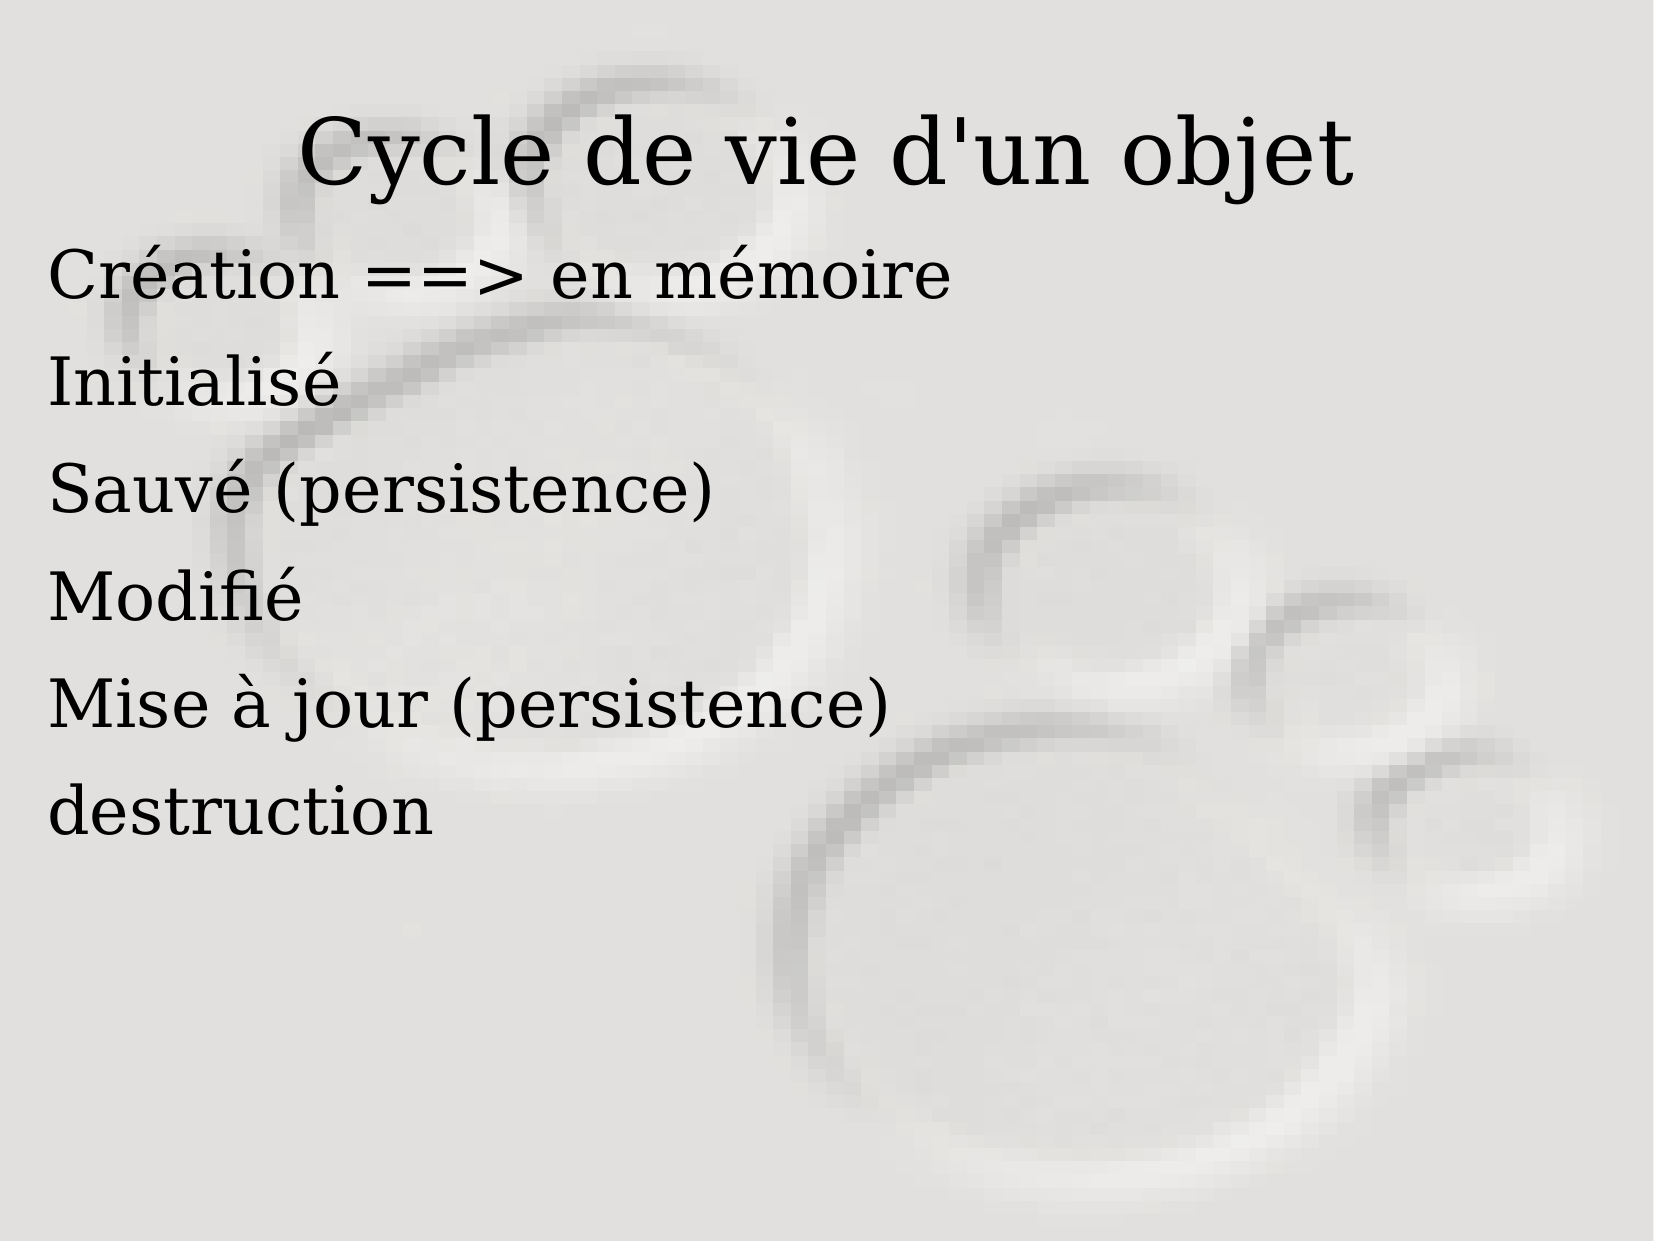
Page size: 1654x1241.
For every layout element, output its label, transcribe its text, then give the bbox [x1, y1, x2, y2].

title Cycle de vie d'un objet [82, 49, 1571, 236]
picture [0, 0, 1654, 1241]
list Création ==> en mémoire Initialisé Sauvé (persistence) Modifié Mise à jour (persistence) destruction [29, 236, 1595, 1152]
